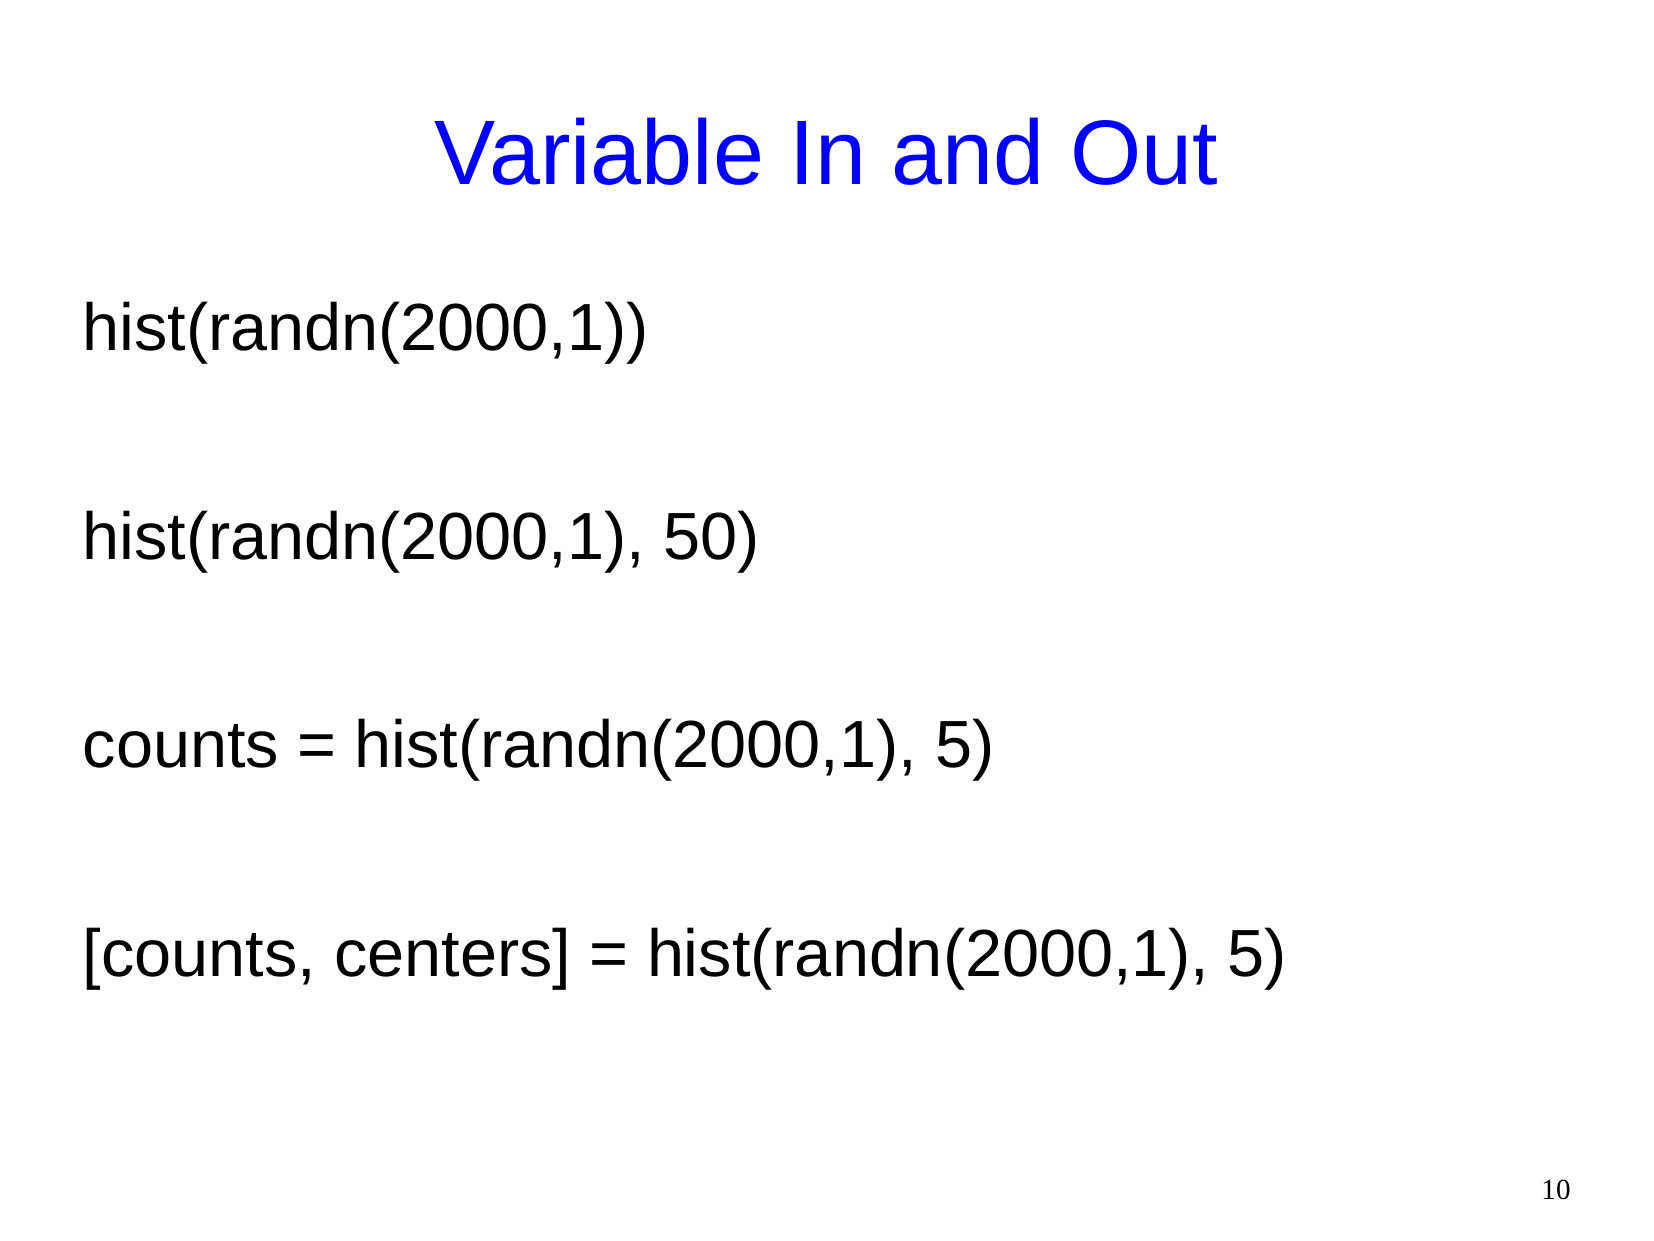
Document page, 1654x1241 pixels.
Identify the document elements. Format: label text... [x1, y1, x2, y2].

title Variable In and Out [82, 56, 1571, 250]
list hist(randn(2000,1)) hist(randn(2000,1), 50) counts = hist(randn(2000,1), 5) [counts, centers] = hist(randn(2000,1), 5) [82, 290, 1571, 1094]
